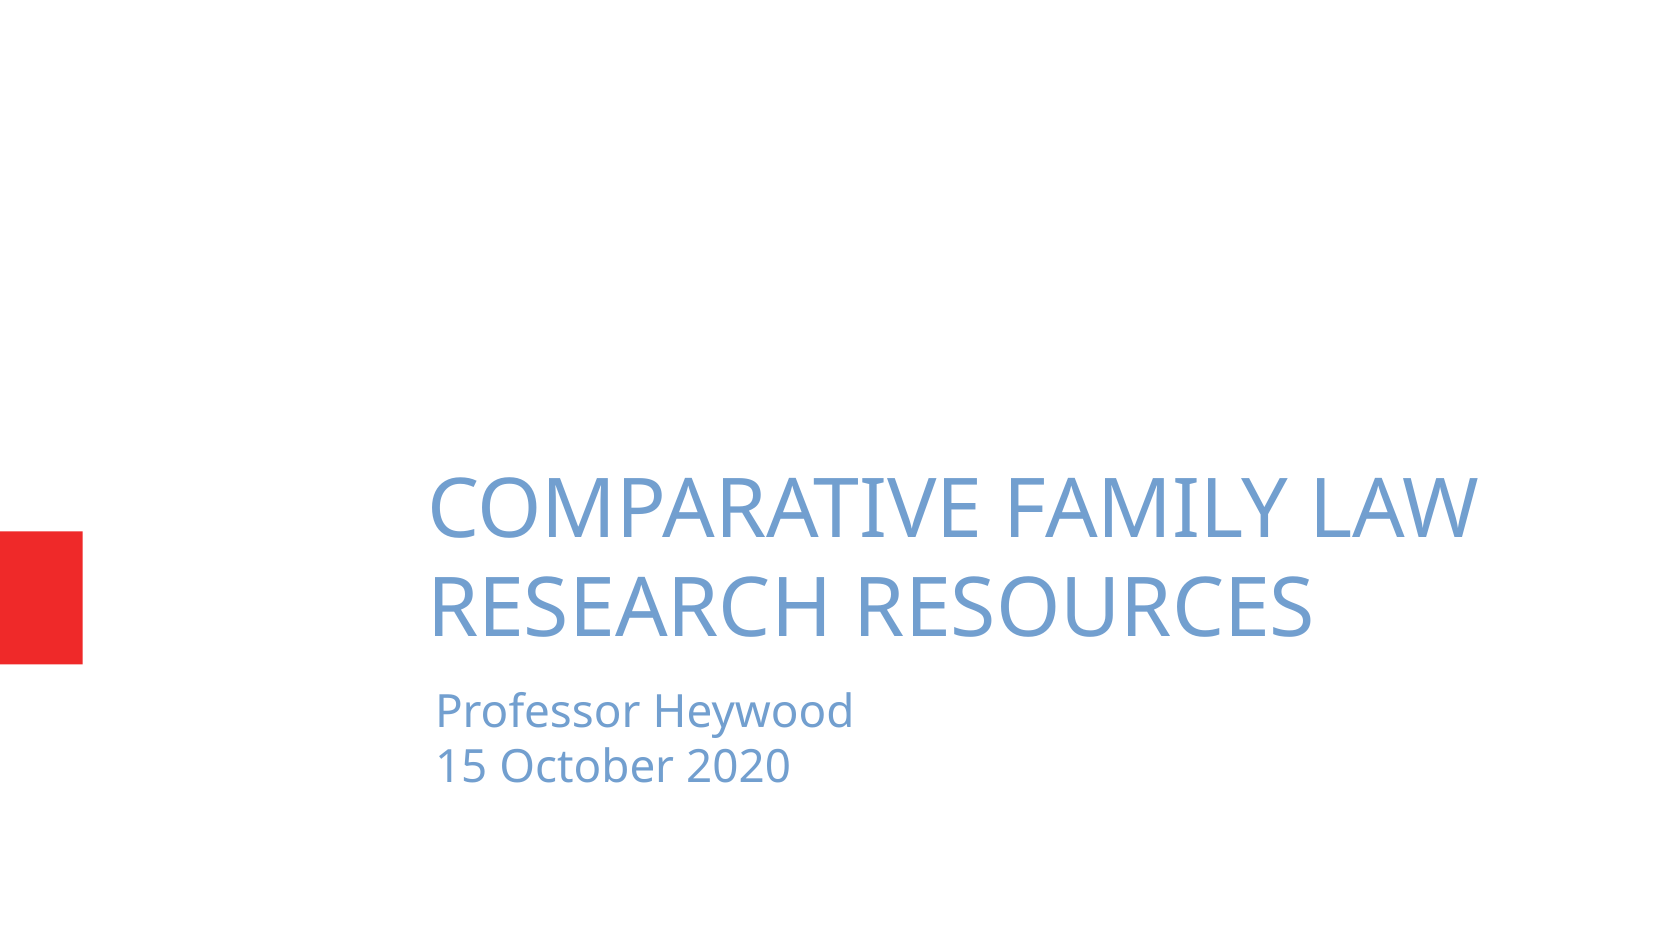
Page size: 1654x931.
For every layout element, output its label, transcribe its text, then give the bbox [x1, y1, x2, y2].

text_box Professor Heywood 15 October 2020 [435, 686, 1648, 787]
text_box Comparative family Law research resources [427, 453, 1599, 654]
